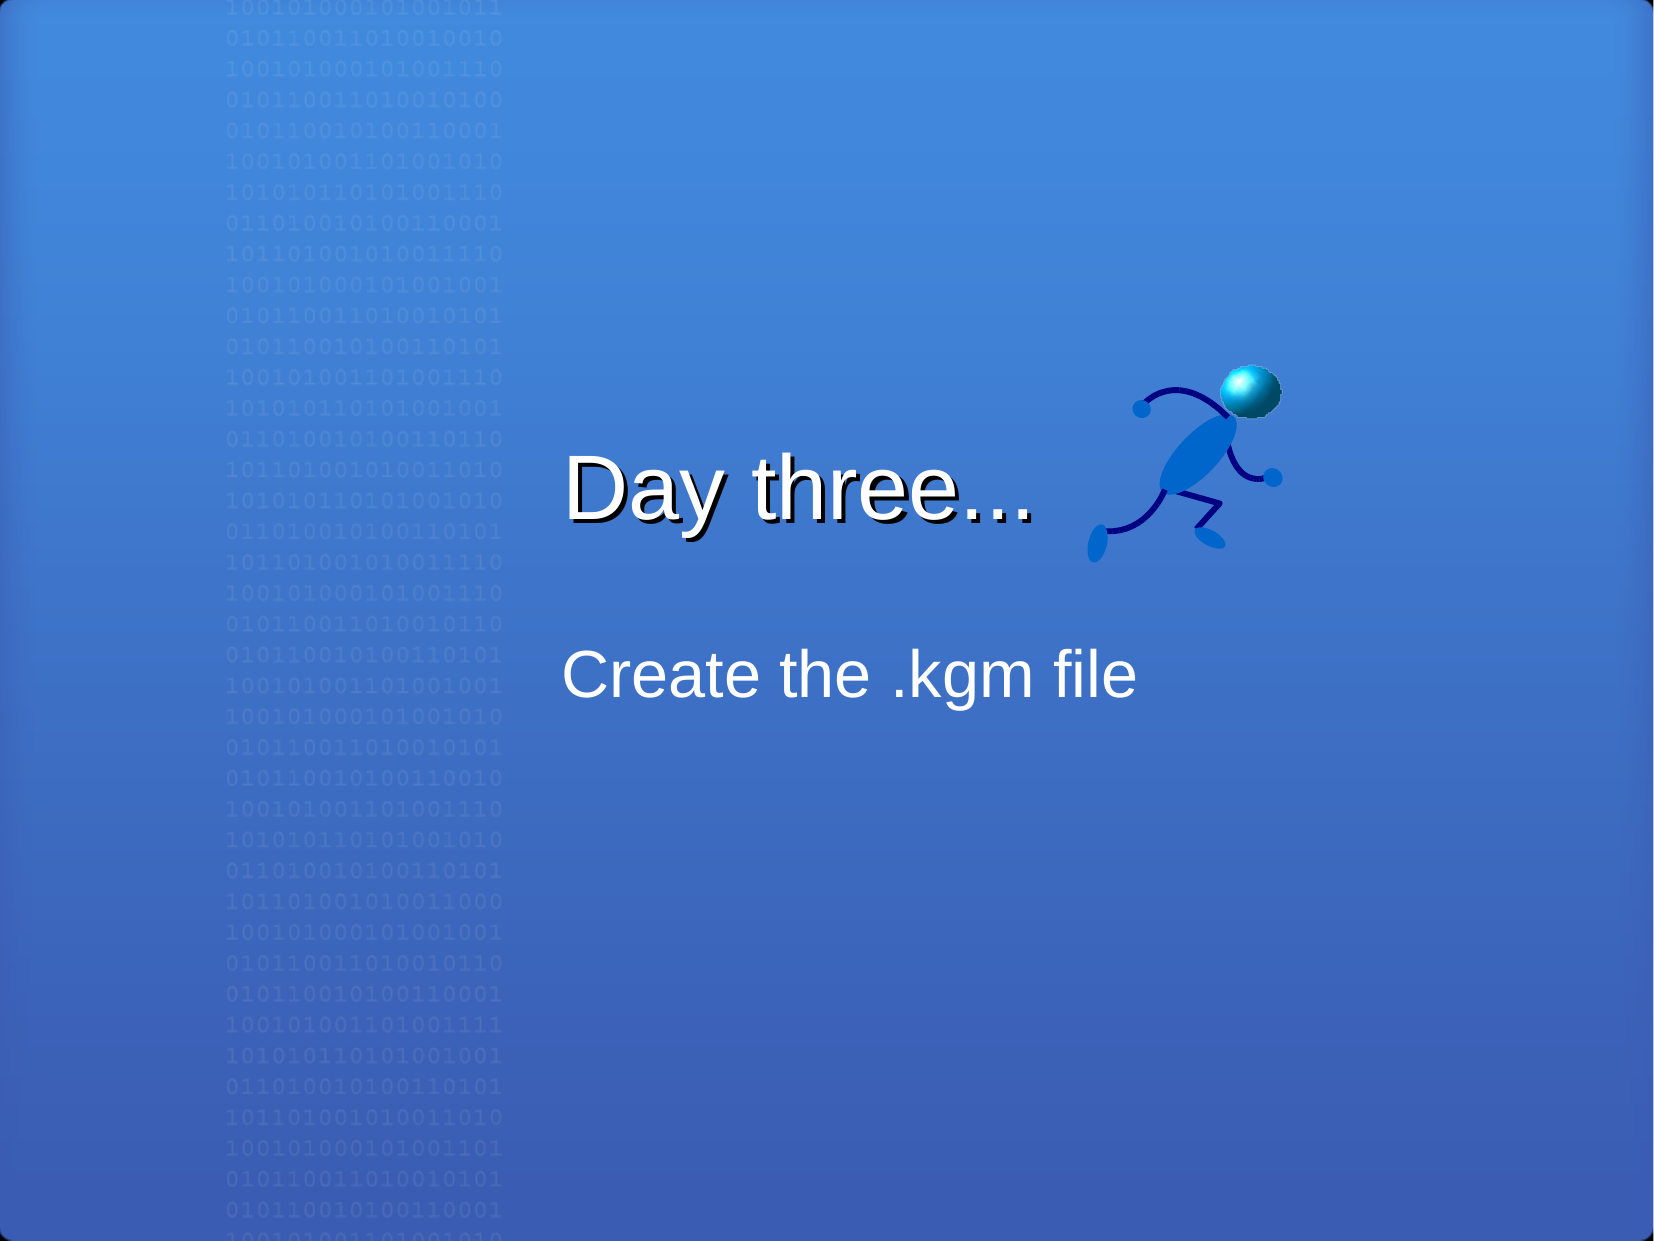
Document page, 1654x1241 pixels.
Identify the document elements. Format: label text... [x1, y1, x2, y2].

picture [0, 0, 1654, 1241]
title Day three... [562, 383, 1533, 591]
list Create the .kgm file [525, 637, 1576, 880]
